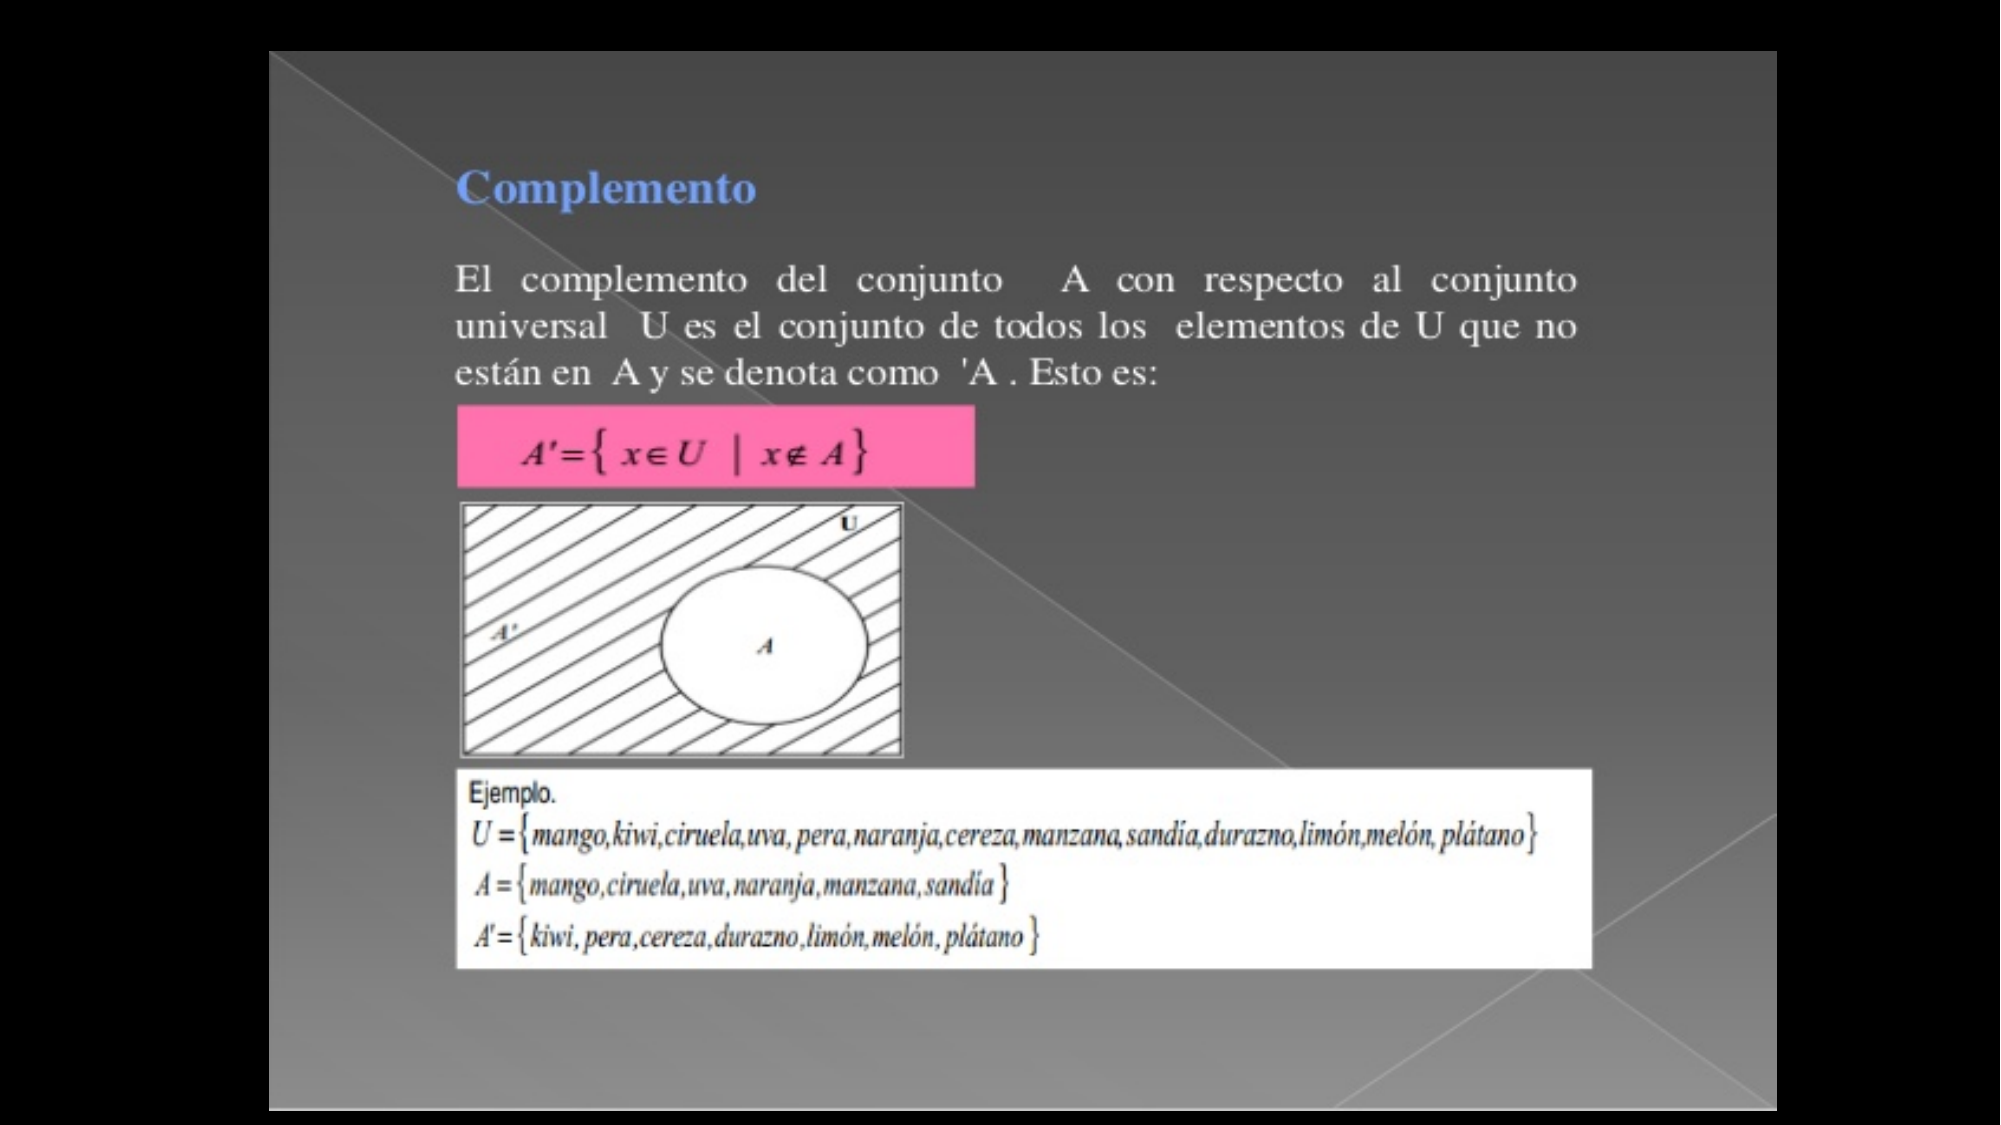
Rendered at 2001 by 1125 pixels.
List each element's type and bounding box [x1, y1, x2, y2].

picture [269, 51, 1777, 1111]
